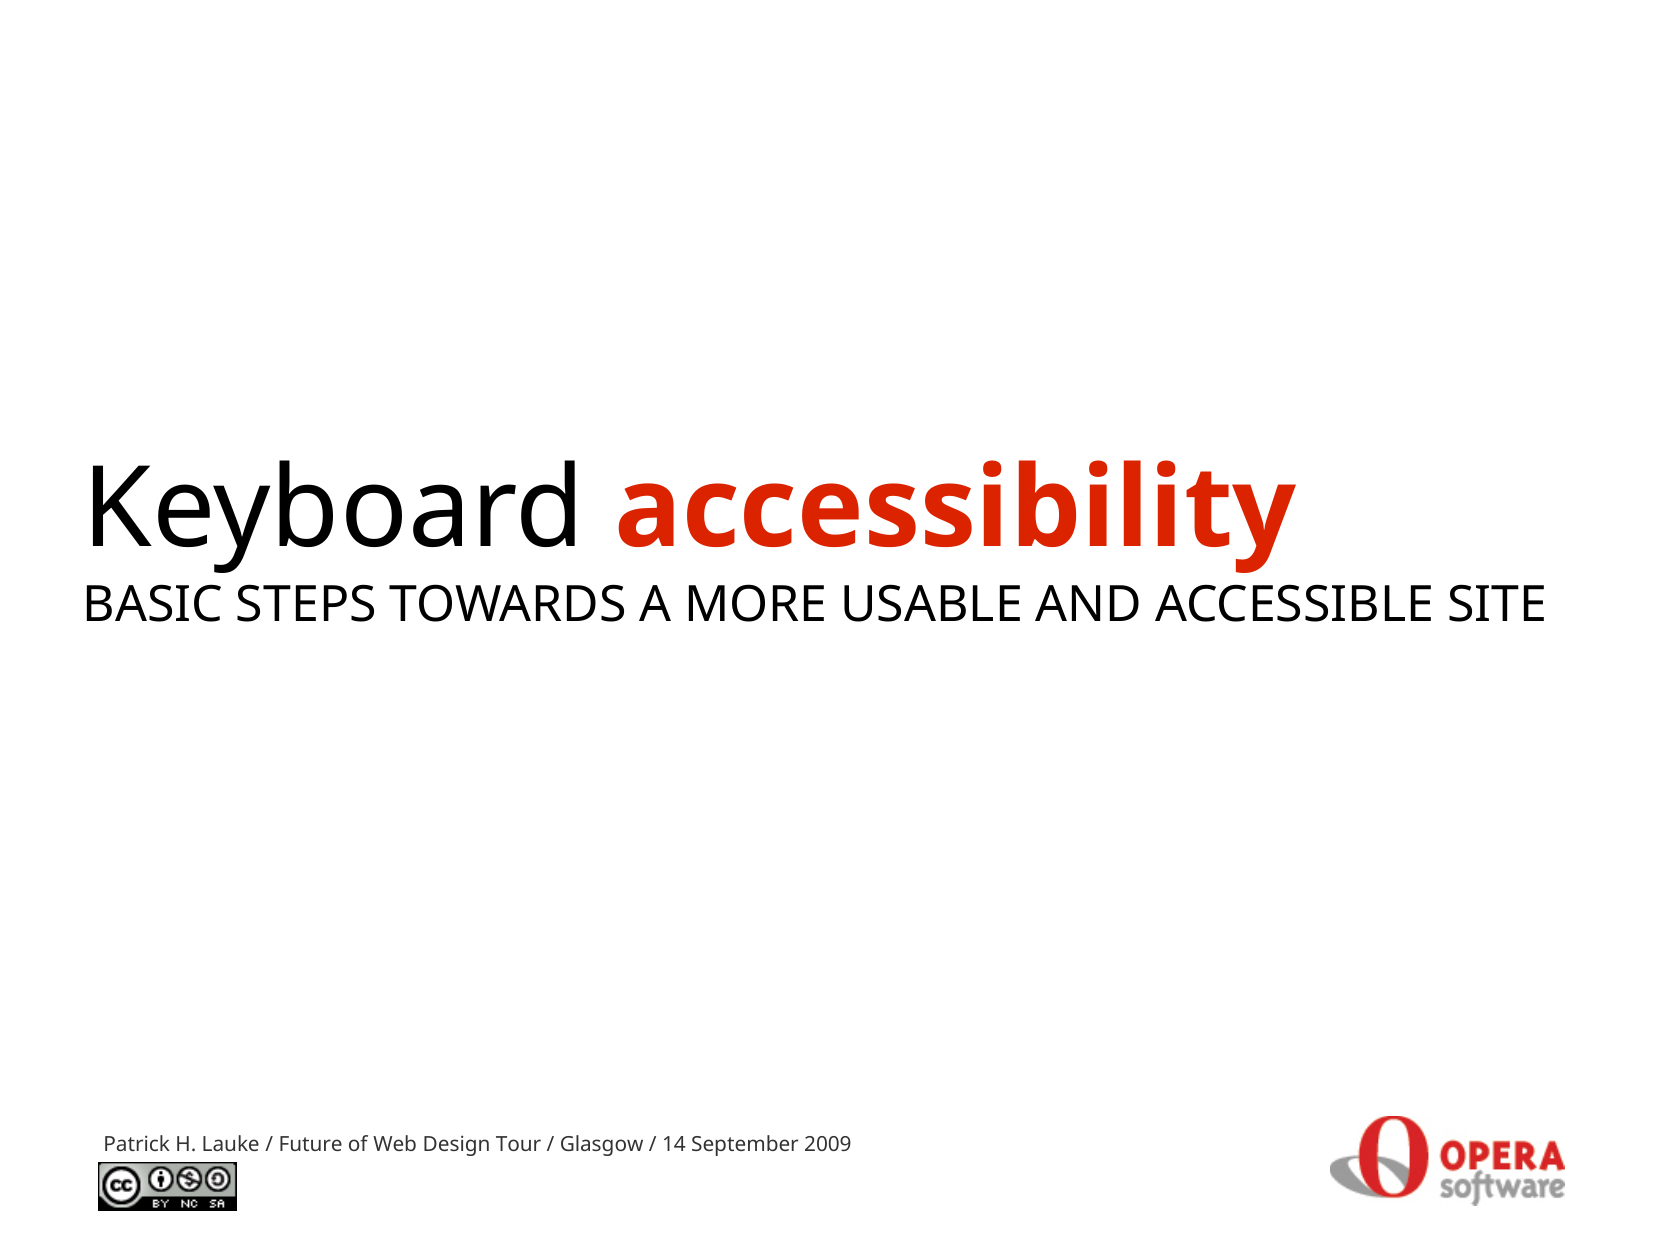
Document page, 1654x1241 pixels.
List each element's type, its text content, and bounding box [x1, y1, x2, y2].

title Keyboard accessibility [82, 433, 1571, 571]
subtitle BASIC STEPS TOWARDS A MORE USABLE AND ACCESSIBLE SITE [82, 571, 1571, 634]
text_box Patrick H. Lauke / Future of Web Design Tour / Glasgow / 14 September 2009 [88, 1122, 1330, 1162]
picture [98, 1162, 237, 1211]
picture [1330, 1116, 1565, 1206]
